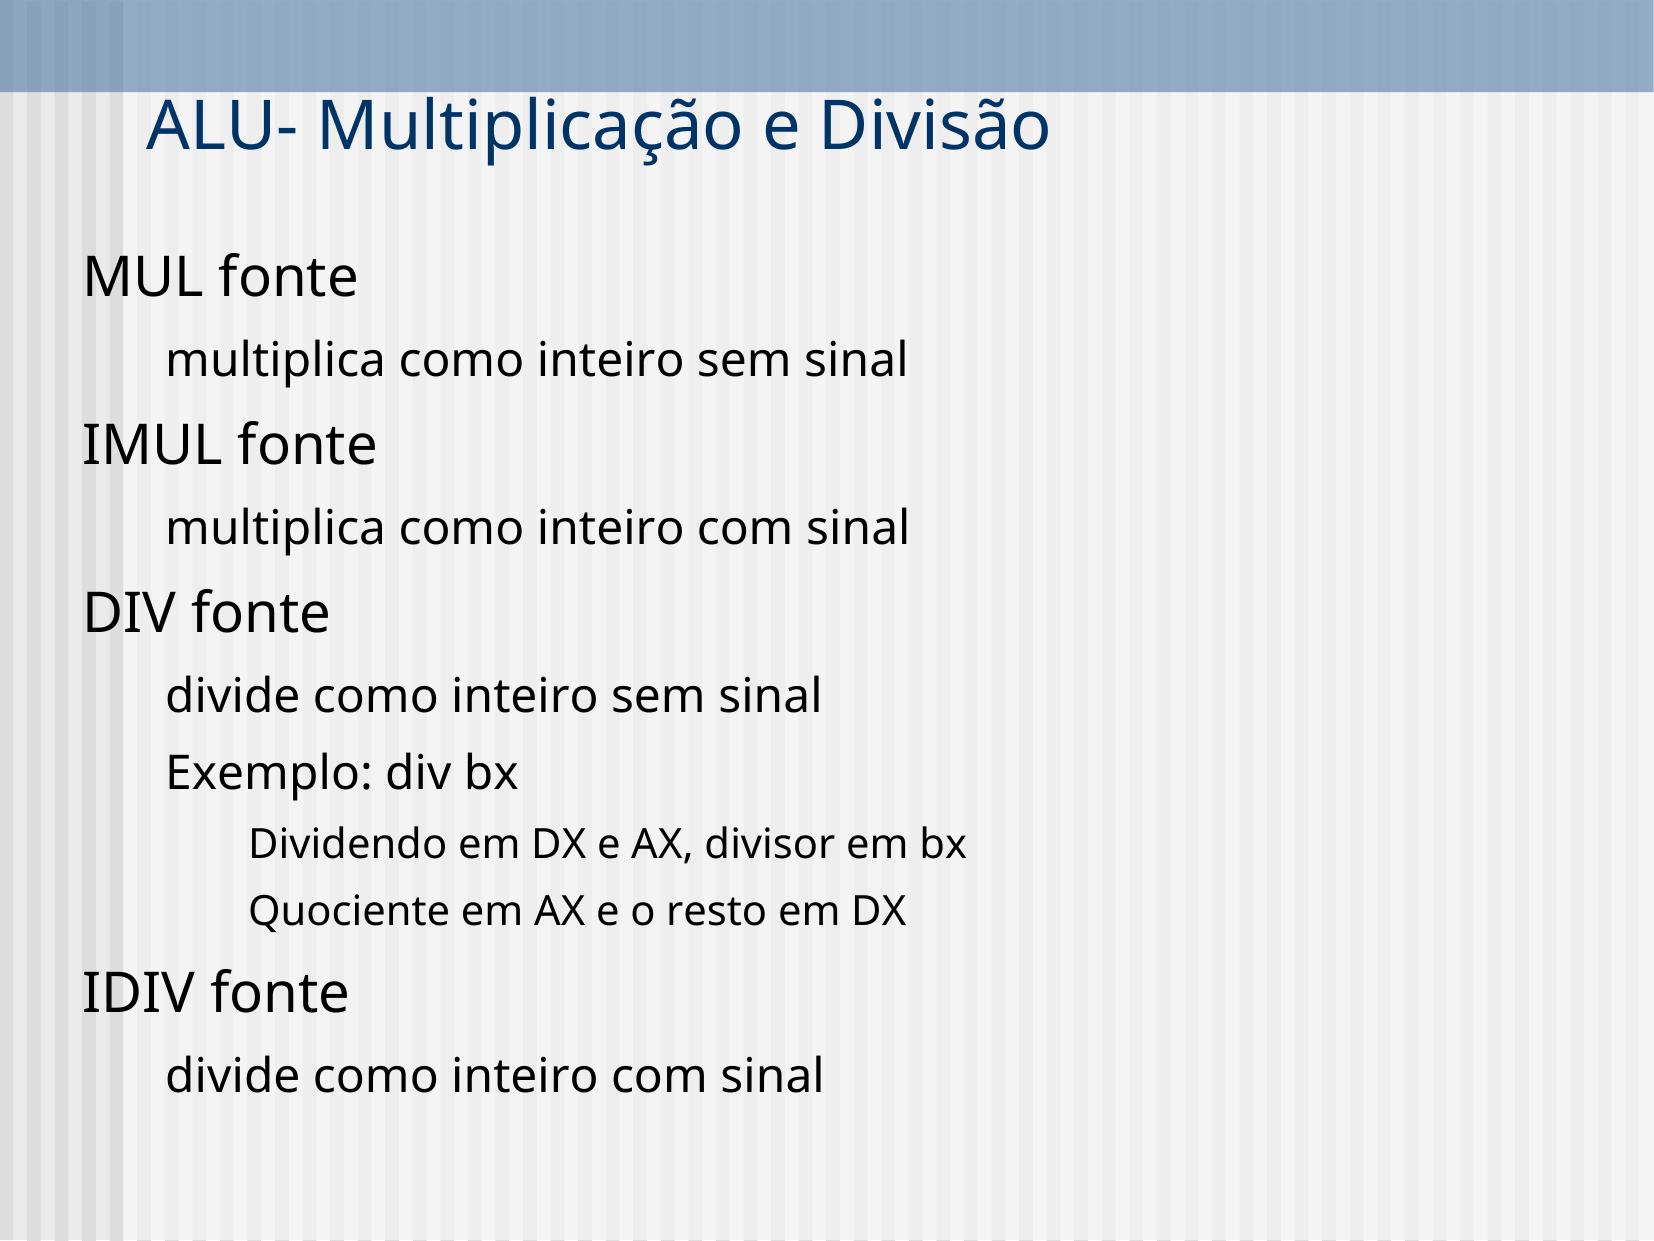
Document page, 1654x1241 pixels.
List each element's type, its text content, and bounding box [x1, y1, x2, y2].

list MUL fonte multiplica como inteiro sem sinal IMUL fonte multiplica como inteiro com sinal DIV fonte divide como inteiro sem sinal Exemplo: div bx Dividendo em DX e AX, divisor em bx Quociente em AX e o resto em DX IDIV fonte divide como inteiro com sinal [82, 236, 1571, 1094]
title ALU- Multiplicação e Divisão [146, 39, 1536, 207]
